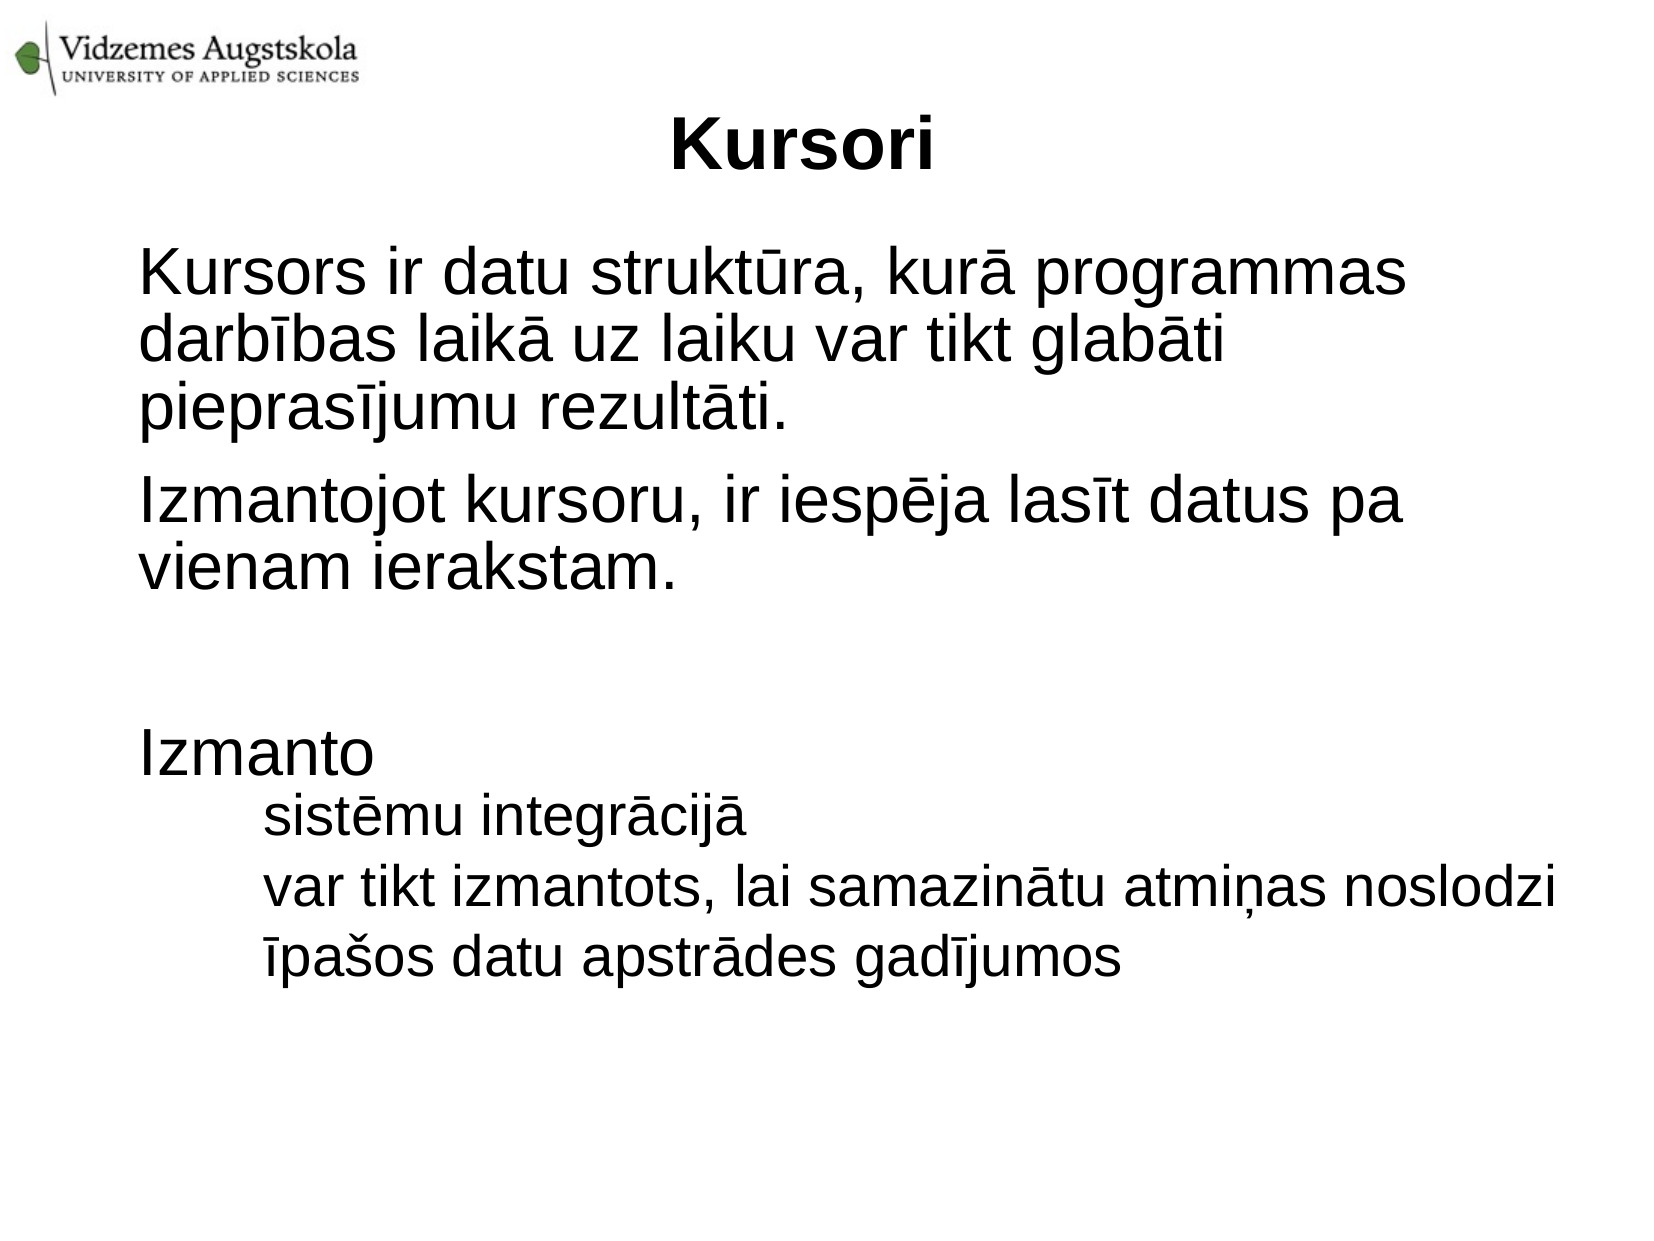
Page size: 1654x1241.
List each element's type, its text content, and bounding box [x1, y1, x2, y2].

picture [5, 2, 368, 113]
title Kursori [94, 103, 1512, 188]
list Kursors ir datu struktūra, kurā programmas darbības laikā uz laiku var tikt glabāti pieprasījumu rezultāti. Izmantojot kursoru, ir iespēja lasīt datus pa vienam ierakstam. Izmanto sistēmu integrācijā var tikt izmantots, lai samazinātu atmiņas noslodzi īpašos datu apstrādes gadījumos [82, 236, 1569, 1107]
